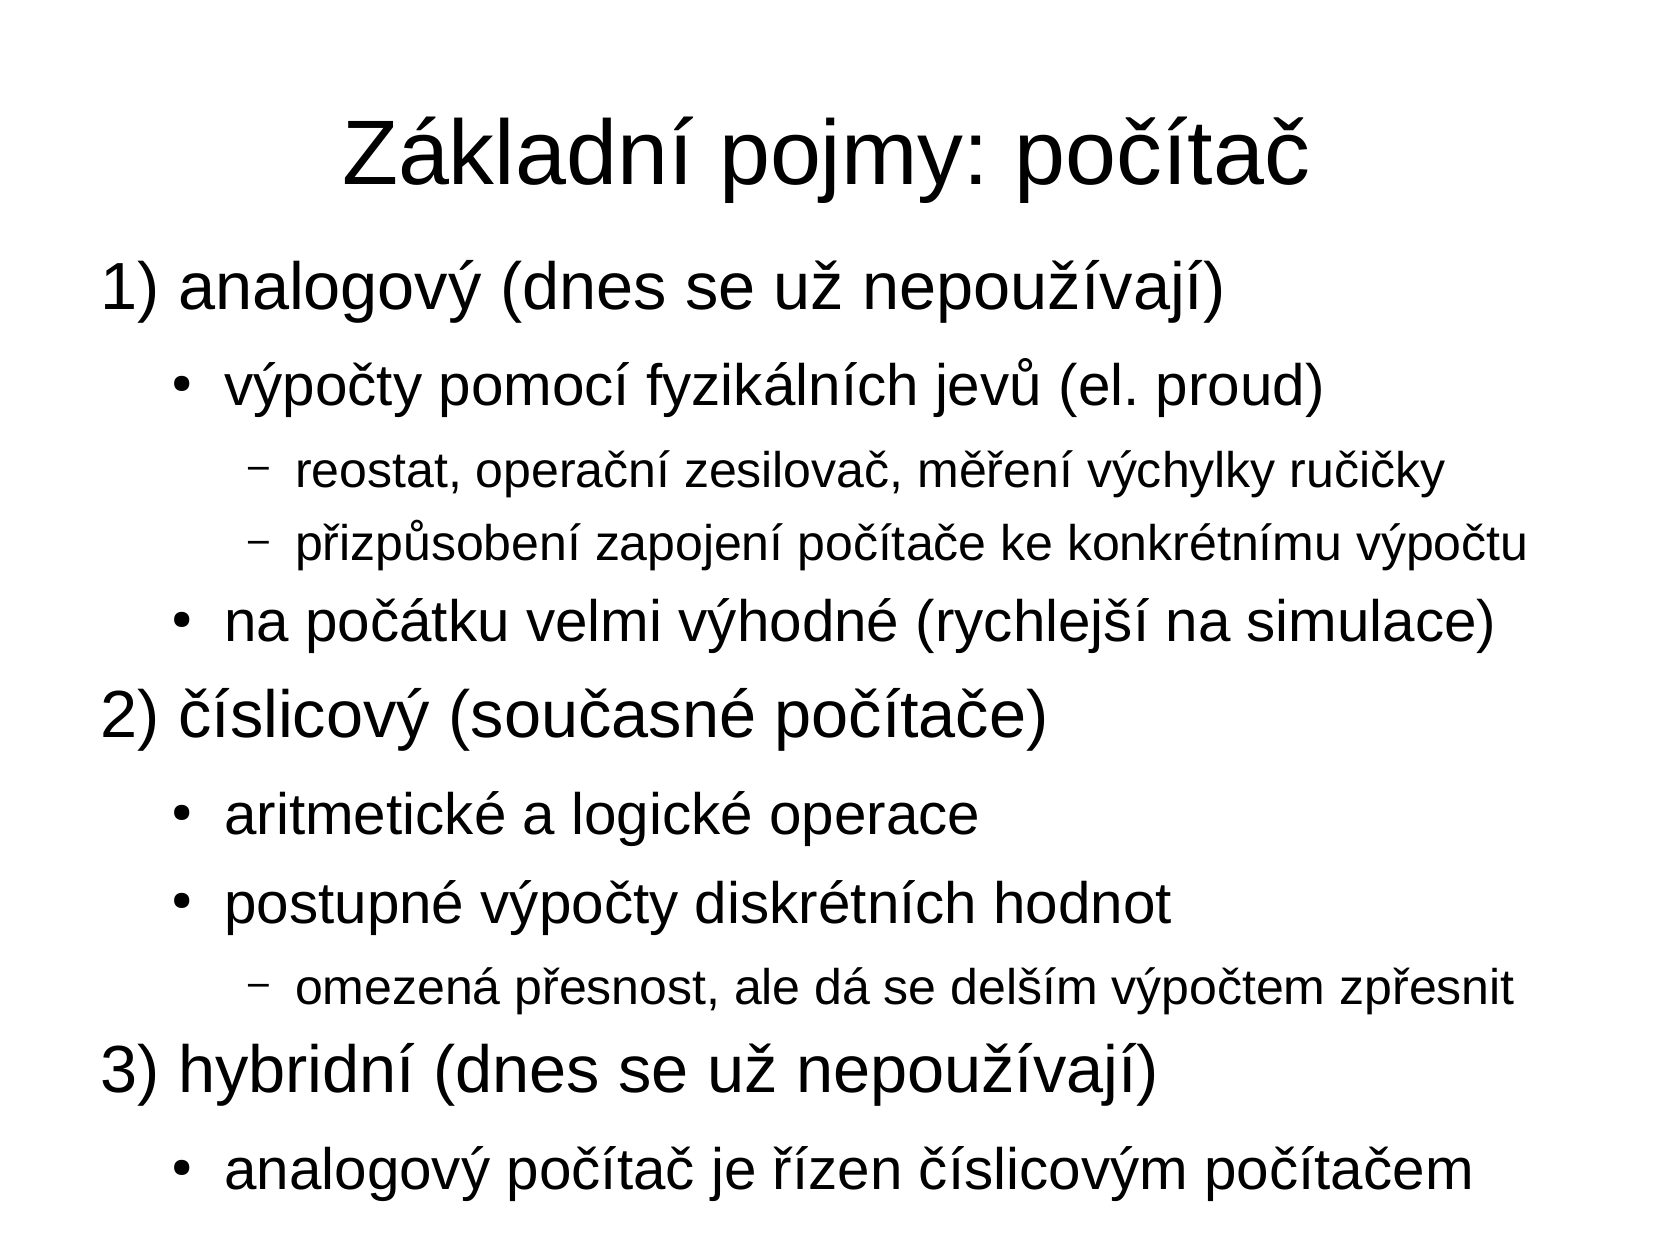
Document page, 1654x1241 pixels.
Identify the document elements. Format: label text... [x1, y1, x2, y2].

list analogový (dnes se už nepoužívají) výpočty pomocí fyzikálních jevů (el. proud) reostat, operační zesilovač, měření výchylky ručičky přizpůsobení zapojení počítače ke konkrétnímu výpočtu na počátku velmi výhodné (rychlejší na simulace) číslicový (současné počítače) aritmetické a logické operace postupné výpočty diskrétních hodnot omezená přesnost, ale dá se delším výpočtem zpřesnit hybridní (dnes se už nepoužívají) analogový počítač je řízen číslicovým počítačem [82, 248, 1571, 1202]
title Základní pojmy: počítač [82, 56, 1571, 248]
